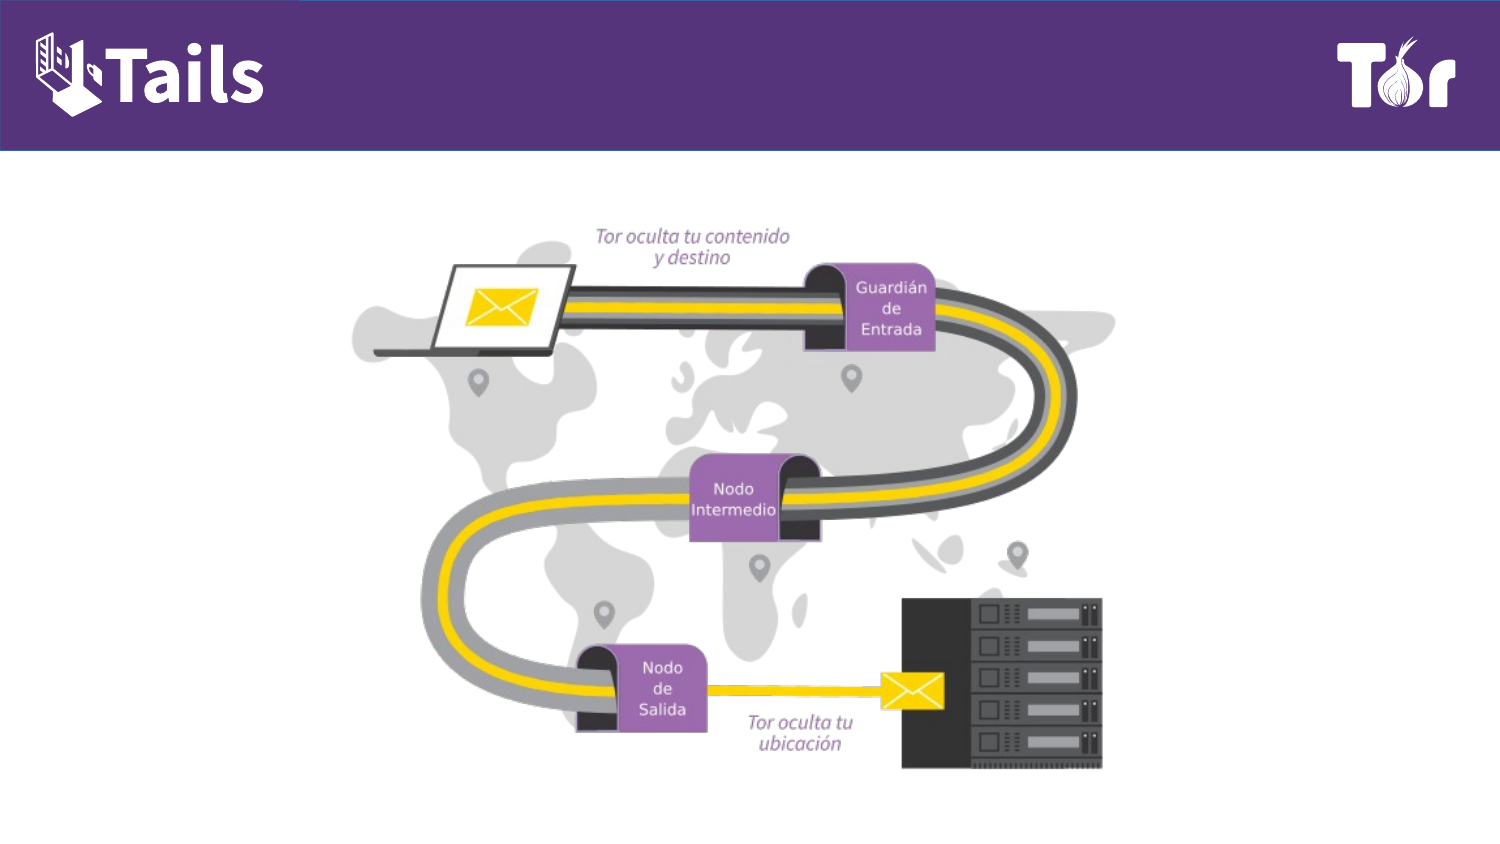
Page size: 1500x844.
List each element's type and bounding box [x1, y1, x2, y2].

picture [348, 203, 1130, 790]
